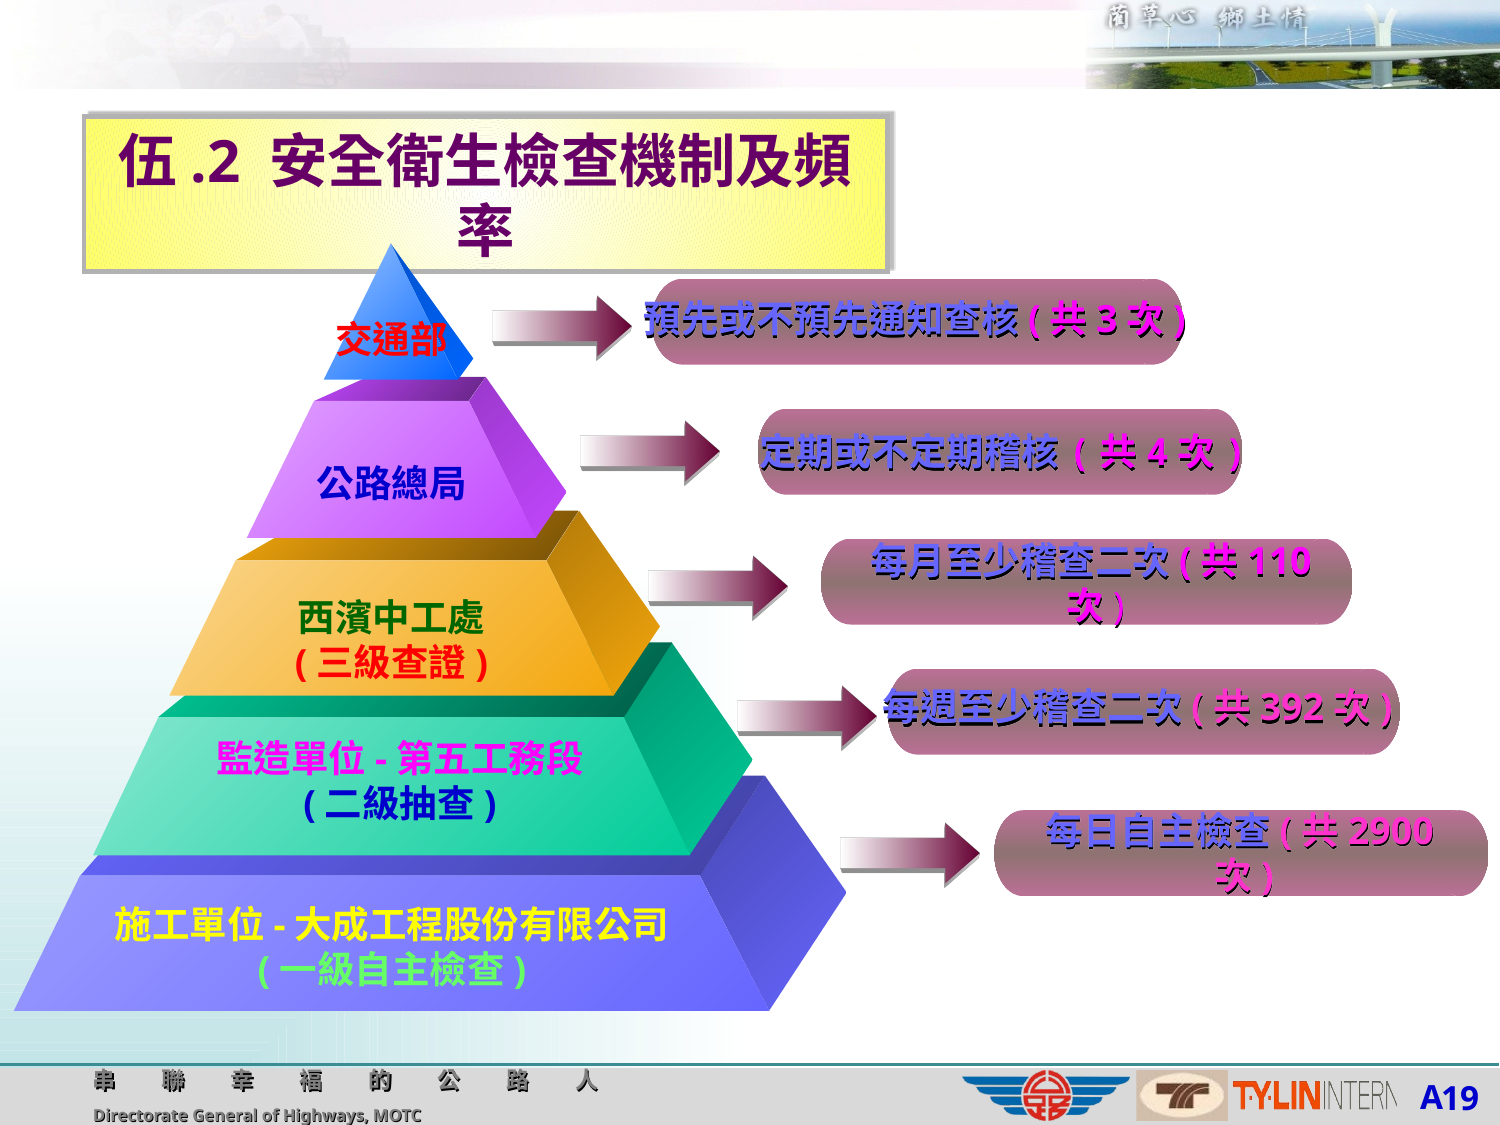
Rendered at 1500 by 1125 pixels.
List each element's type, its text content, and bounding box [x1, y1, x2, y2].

text_box [658, 278, 1177, 295]
text_box [761, 473, 1239, 495]
text_box [821, 538, 850, 625]
text_box [359, 243, 438, 308]
text_box [493, 298, 630, 354]
text_box 每月至少稽查二次(共110次) [850, 537, 1341, 627]
text_box 預先或不預先通知查核(共3次) [644, 295, 1186, 341]
text_box [762, 408, 1238, 428]
text_box 每週至少稽查二次(共392次) [883, 683, 1393, 728]
text_box 監造單位-第五工務段 (二級抽查) [206, 727, 594, 834]
text_box 伍.2 安全衛生檢查機制及頻率 [84, 117, 887, 272]
text_box 公路總局 [301, 452, 482, 513]
text_box 每日自主檢查(共2900次) [1042, 807, 1447, 897]
text_box [890, 684, 1400, 755]
text_box [13, 716, 847, 1011]
text_box 定期或不定期稽核(共4次) [759, 428, 1247, 473]
text_box [649, 558, 786, 614]
text_box [1341, 547, 1353, 616]
text_box [738, 688, 875, 744]
text_box [581, 423, 718, 479]
text_box [1447, 810, 1489, 897]
text_box 施工單位-大成工程股份有限公司 (一級自主檢查) [103, 893, 681, 1000]
text_box [895, 668, 1393, 683]
text_box [841, 825, 978, 881]
text_box [655, 341, 1180, 365]
text_box [994, 810, 1042, 897]
text_box 西濱中工處 (三級查證) [281, 586, 502, 693]
text_box [169, 345, 661, 696]
text_box 交通部 [320, 308, 464, 369]
